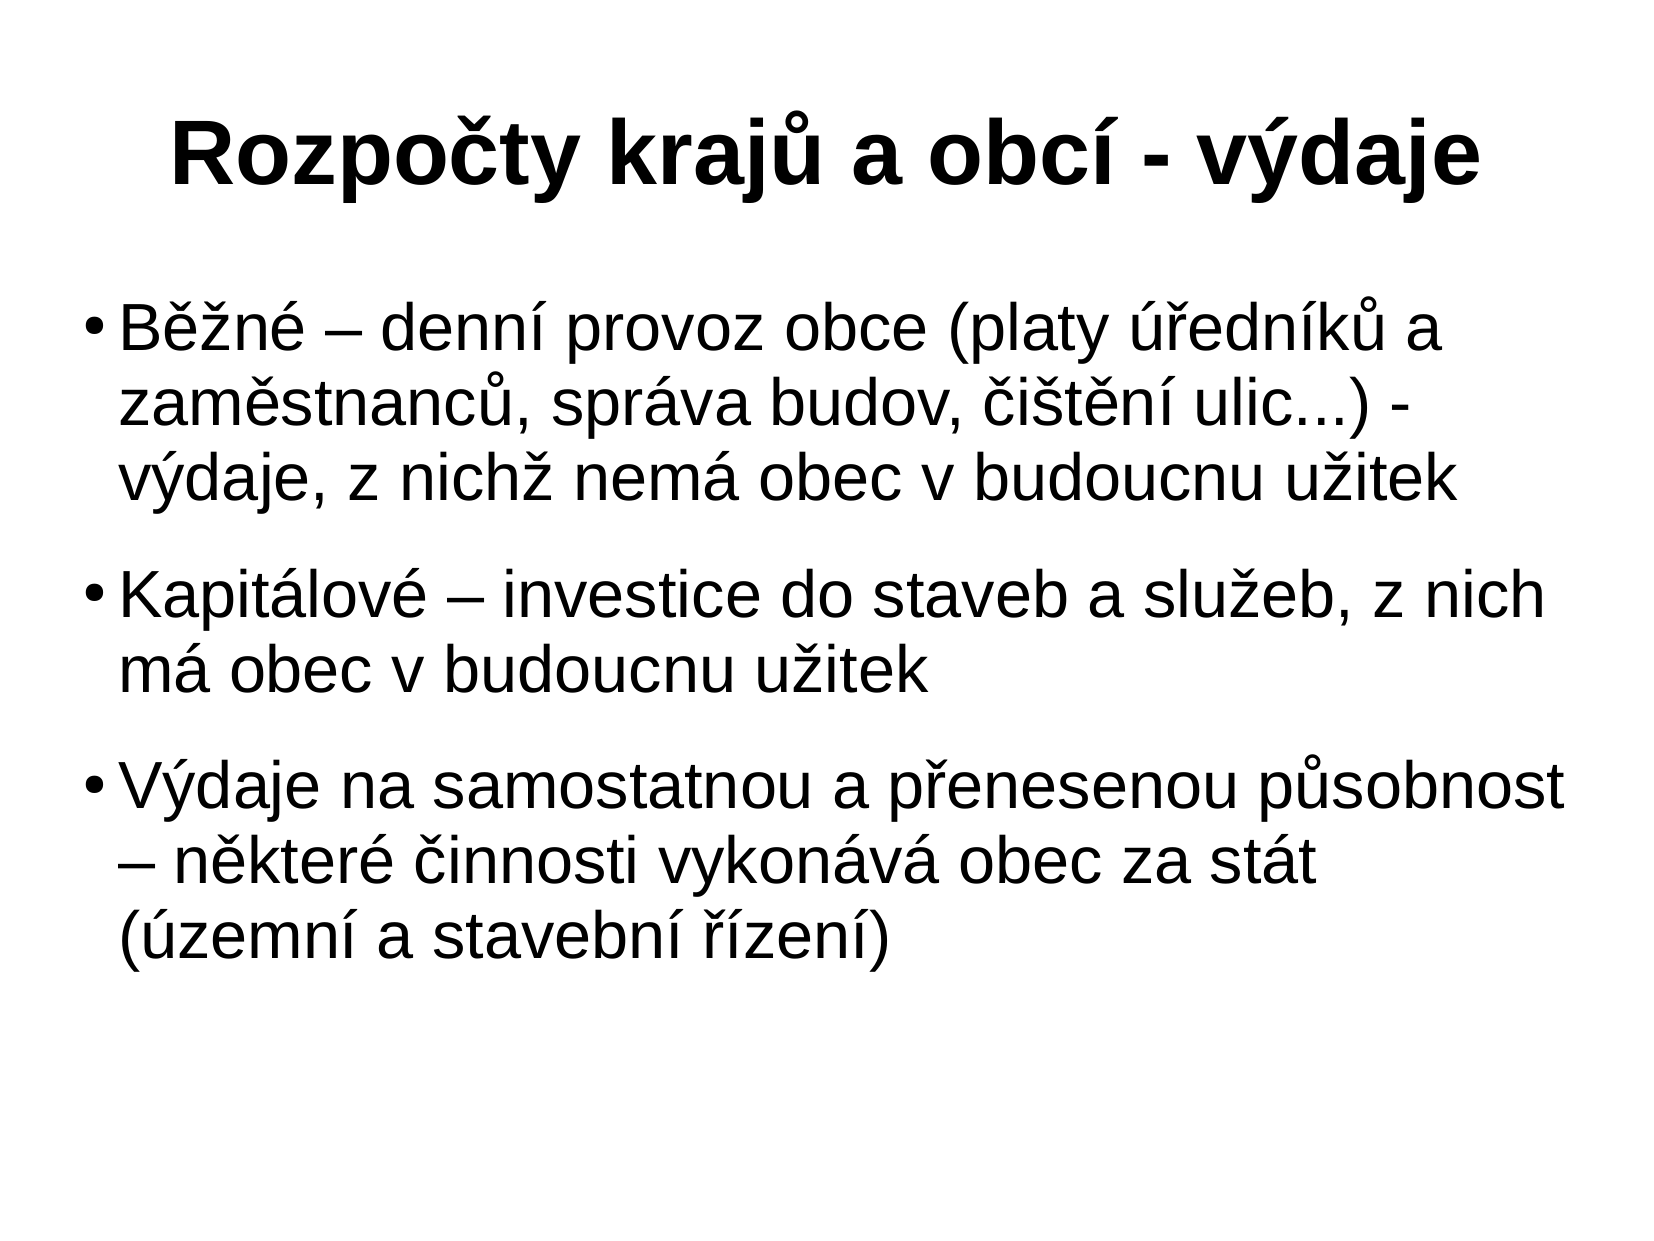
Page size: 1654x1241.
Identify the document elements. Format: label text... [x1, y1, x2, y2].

subtitle Běžné – denní provoz obce (platy úředníků a zaměstnanců, správa budov, čištění ulic...) - výdaje, z nichž nemá obec v budoucnu užitek Kapitálové – investice do staveb a služeb, z nich má obec v budoucnu užitek Výdaje na samostatnou a přenesenou působnost – některé činnosti vykonává obec za stát (územní a stavební řízení) [82, 290, 1571, 1109]
title Rozpočty krajů a obcí - výdaje [82, 49, 1571, 257]
